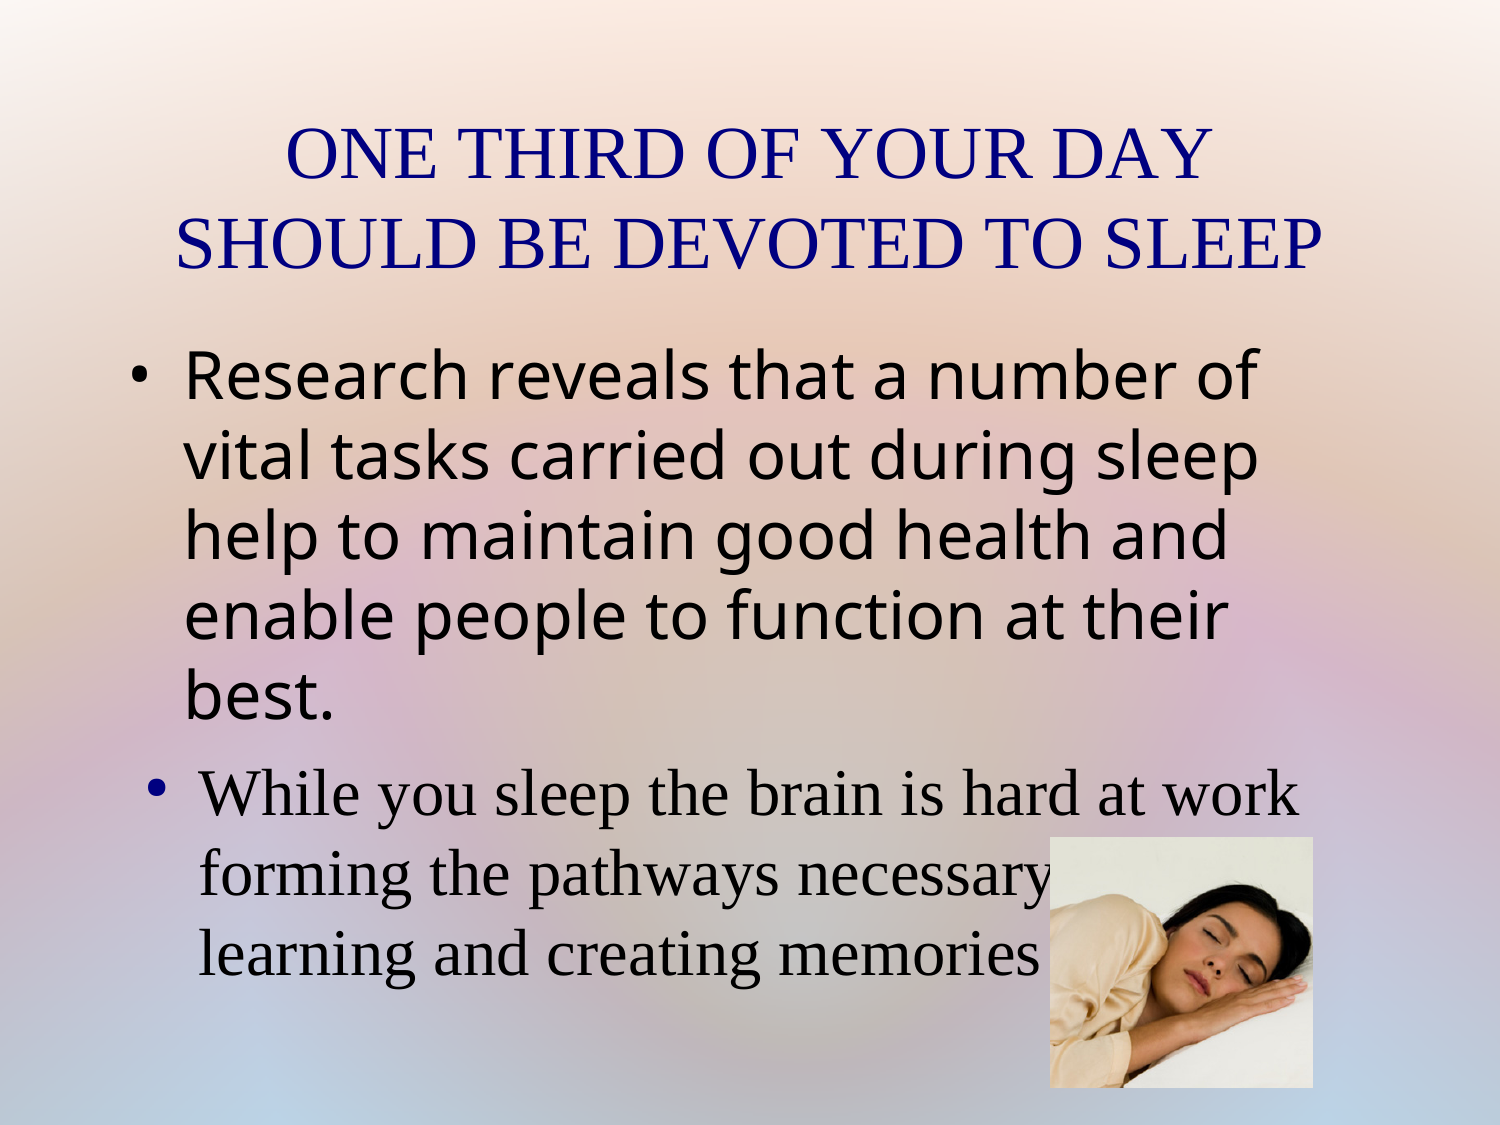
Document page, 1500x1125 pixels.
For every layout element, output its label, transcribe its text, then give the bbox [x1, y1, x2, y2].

list Research reveals that a number of vital tasks carried out during sleep help to maintain good health and enable people to function at their best. While you sleep the brain is hard at work forming the pathways necessary for learning and creating memories [112, 324, 1388, 1001]
title ONE THIRD OF YOUR DAY SHOULD BE DEVOTED TO SLEEP [112, 96, 1388, 292]
picture [0, 0, 1500, 1125]
